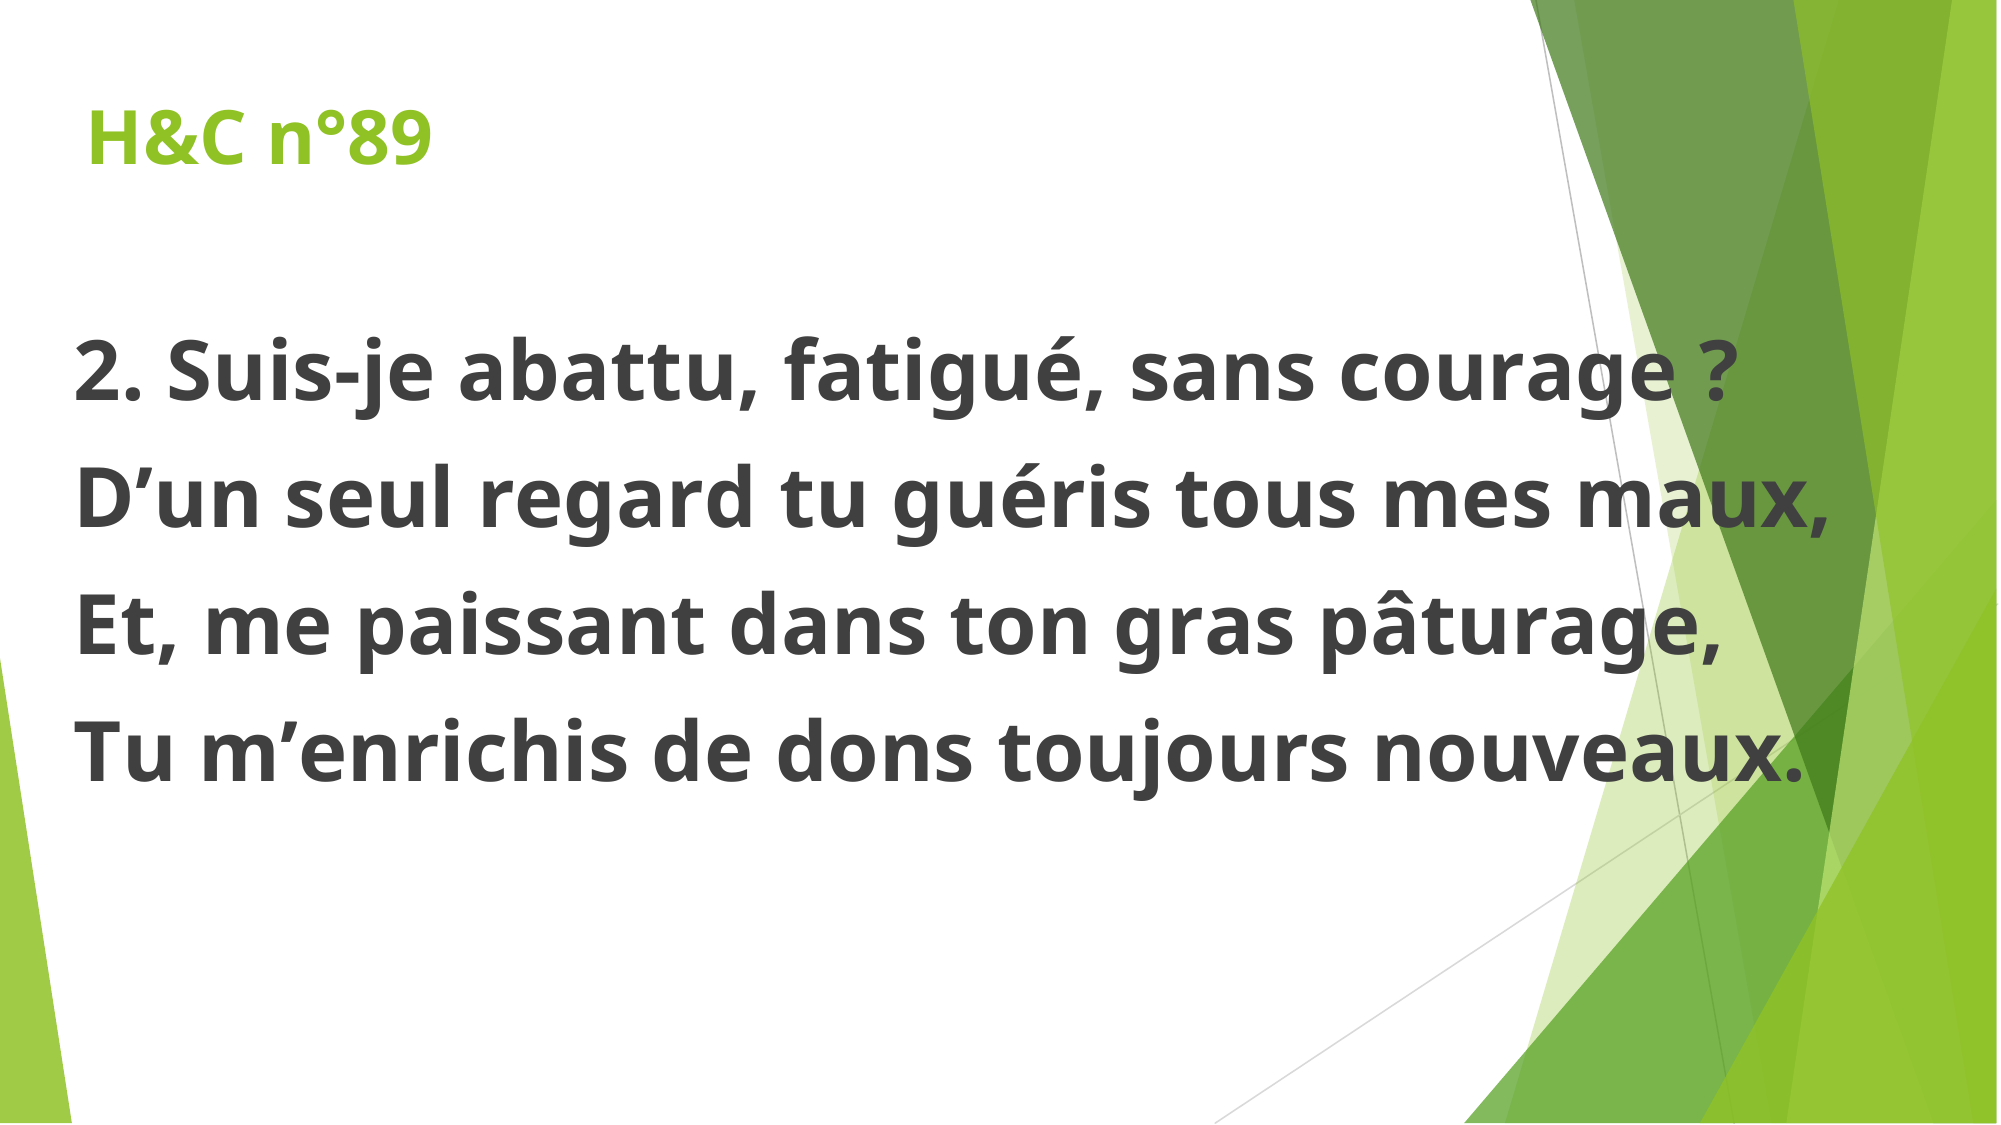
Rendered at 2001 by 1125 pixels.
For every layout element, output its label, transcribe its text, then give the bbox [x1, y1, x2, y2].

text_box 2. Suis-je abattu, fatigué, sans courage ? D’un seul regard tu guéris tous mes maux, Et, me paissant dans ton gras pâturage, Tu m’enrichis de dons toujours nouveaux. [59, 295, 2001, 1075]
text_box H&C n°89 [70, 82, 863, 189]
